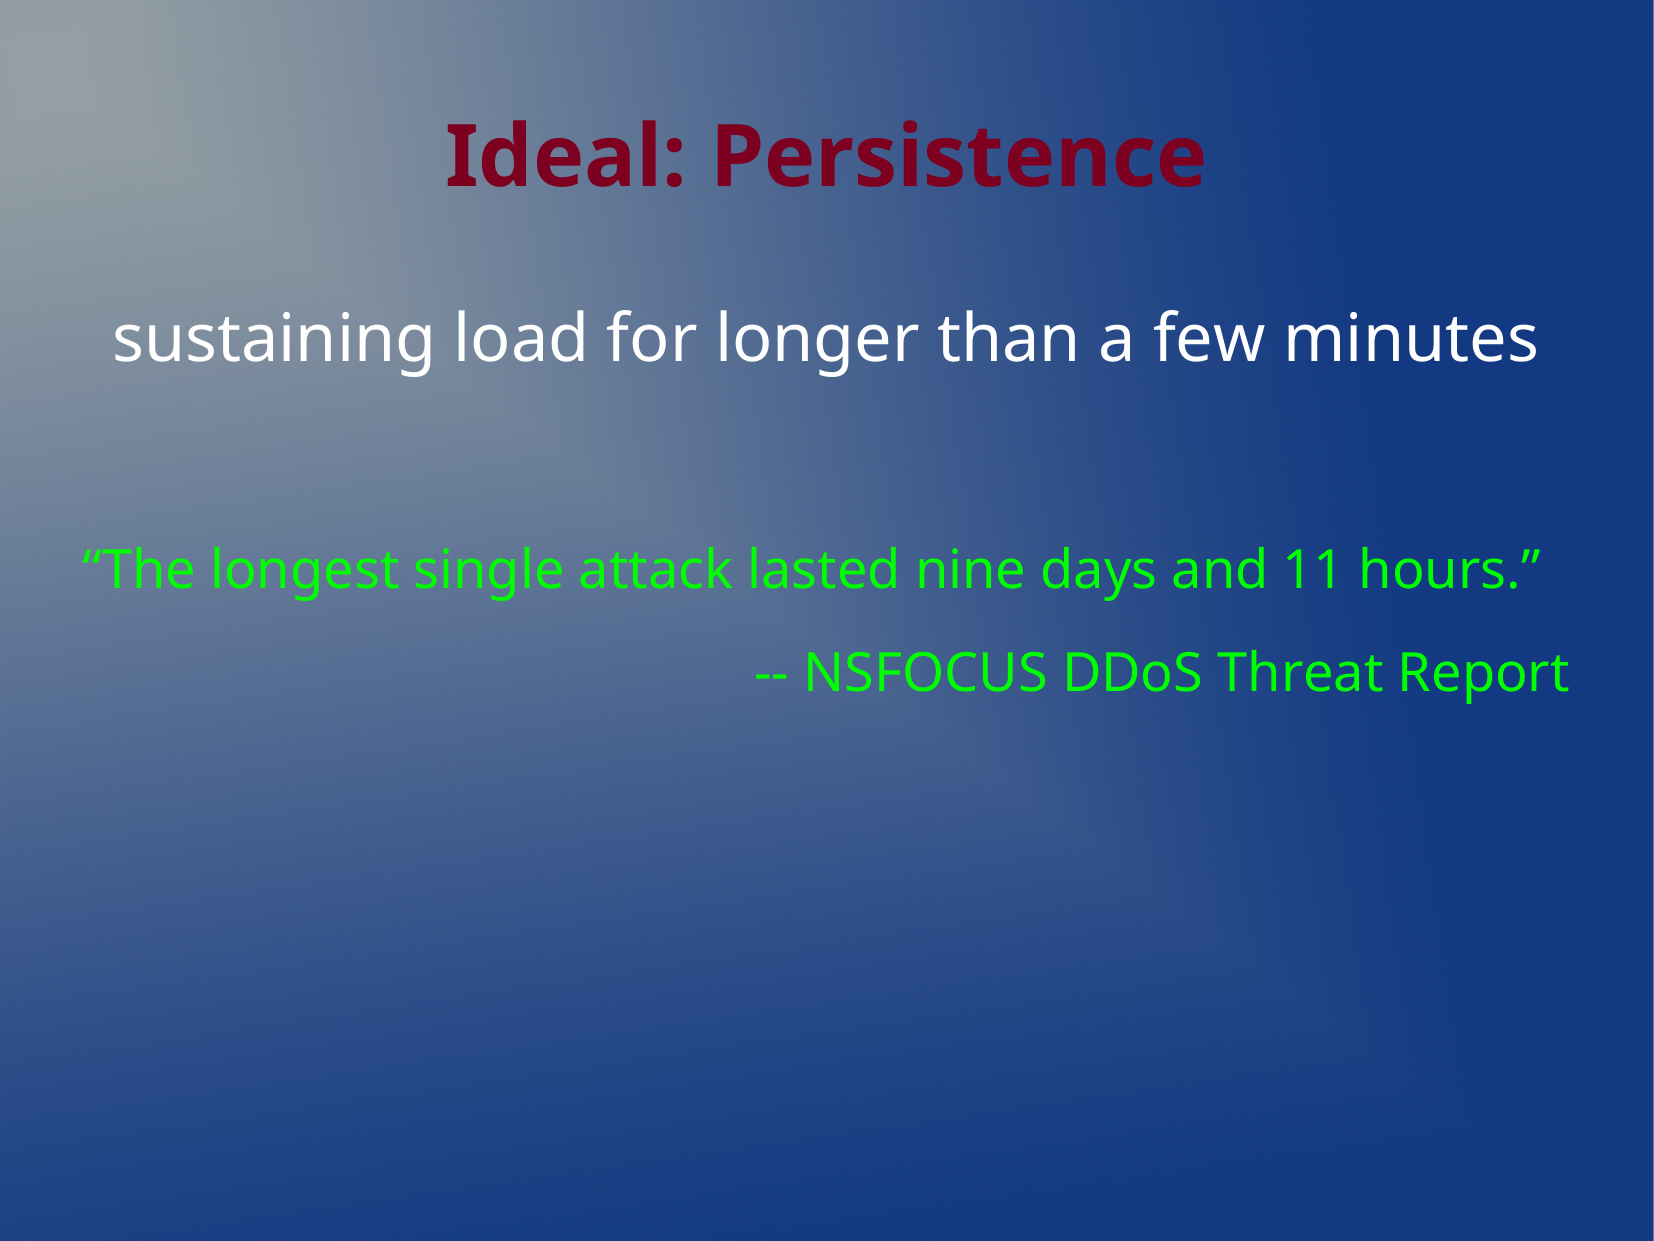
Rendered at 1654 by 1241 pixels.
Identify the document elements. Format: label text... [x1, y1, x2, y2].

title Ideal: Persistence [82, 49, 1571, 257]
list sustaining load for longer than a few minutes “The longest single attack lasted nine days and 11 hours.” -- NSFOCUS DDoS Threat Report [82, 290, 1571, 1010]
picture [0, 0, 1654, 1241]
